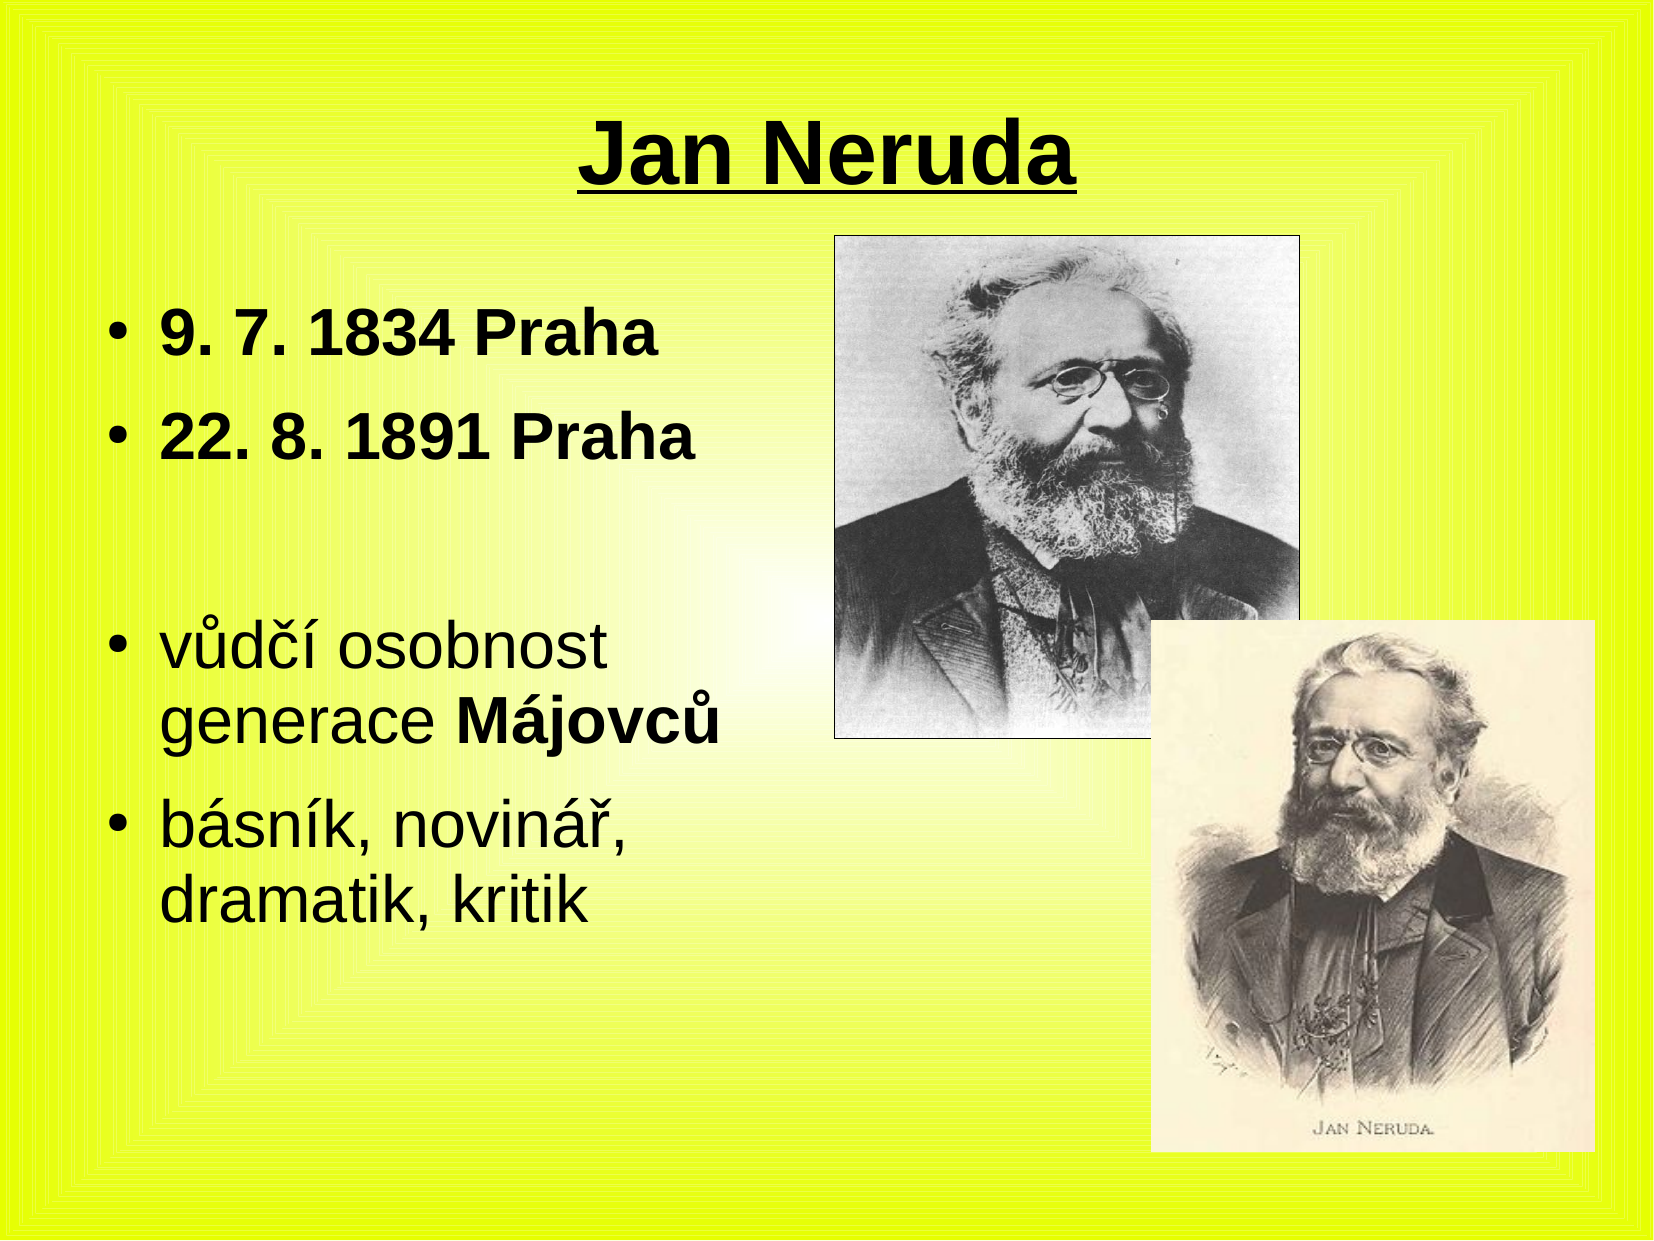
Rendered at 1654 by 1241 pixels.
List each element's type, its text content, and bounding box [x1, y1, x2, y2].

picture [834, 235, 1595, 1152]
title Jan Neruda [82, 56, 1571, 250]
list 9. 7. 1834 Praha 22. 8. 1891 Praha vůdčí osobnost generace Májovců básník, novinář, dramatik, kritik [88, 295, 815, 1114]
